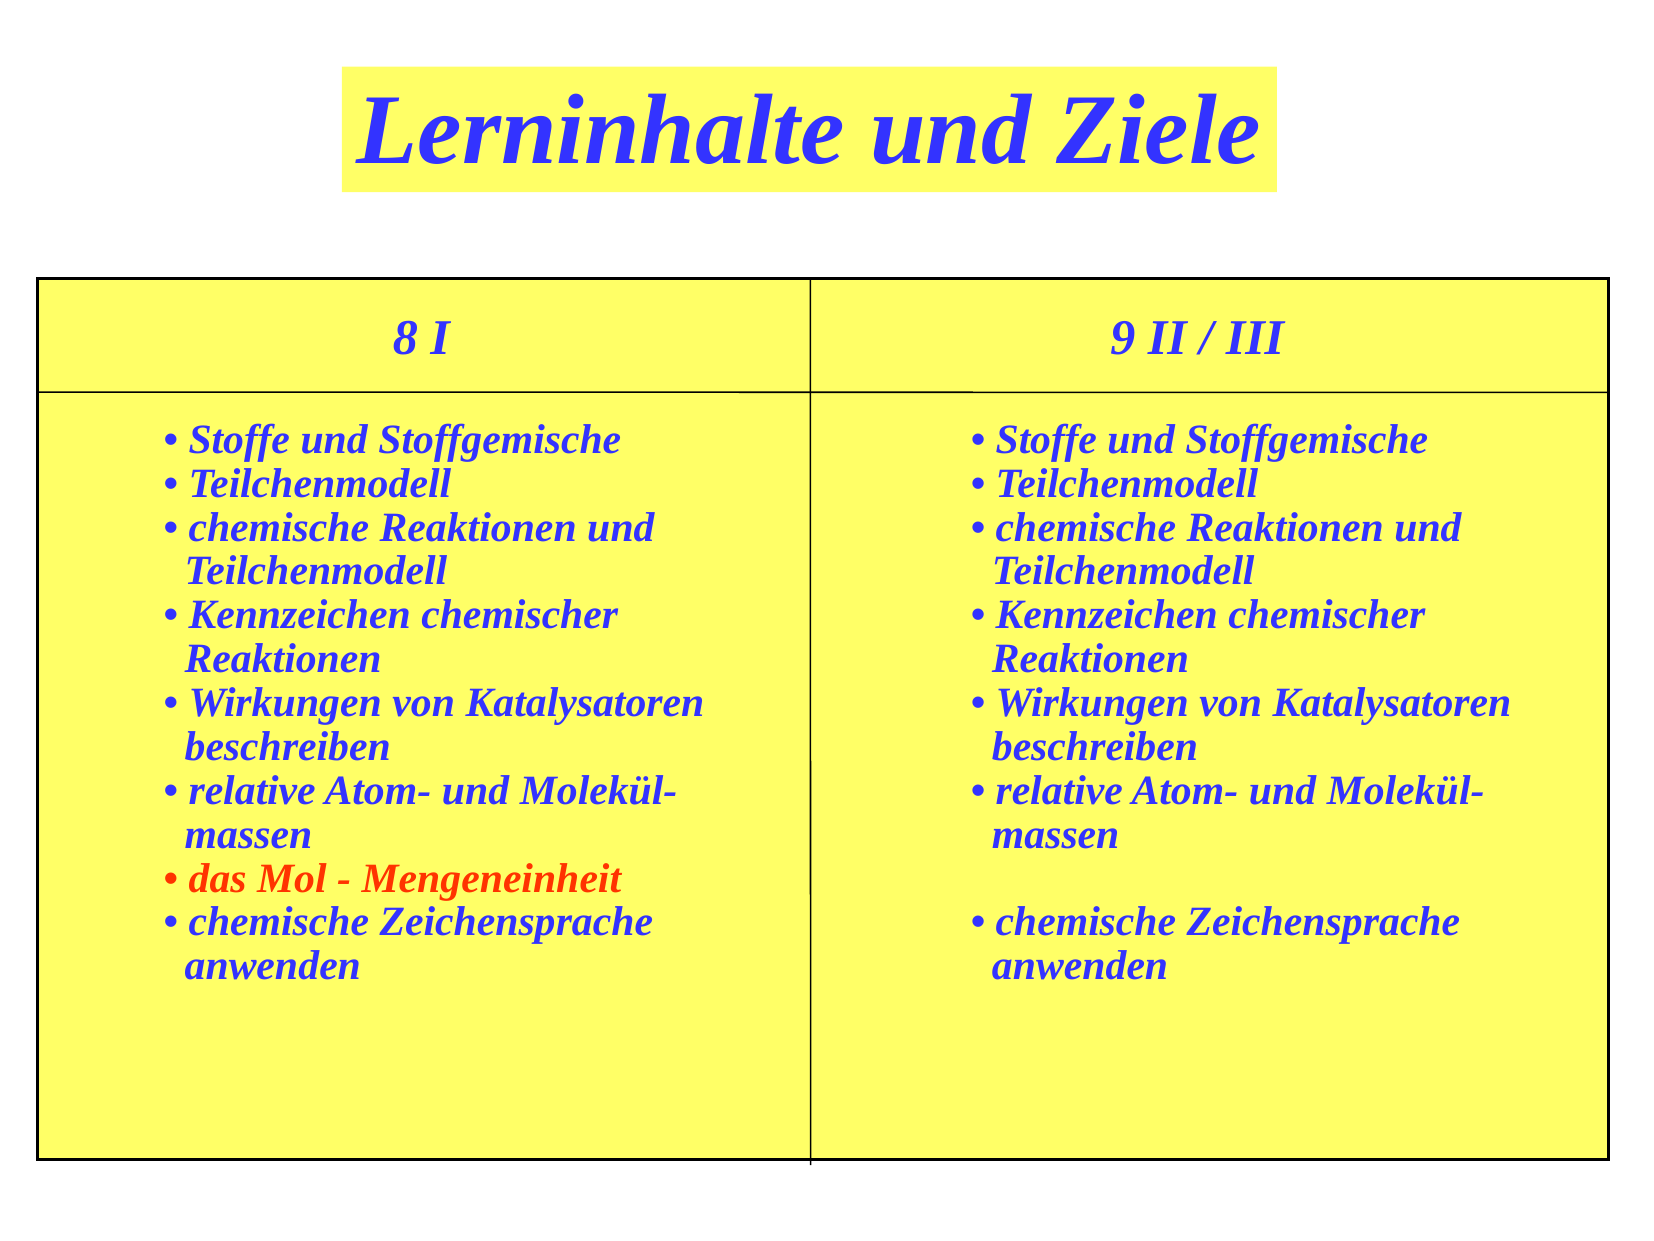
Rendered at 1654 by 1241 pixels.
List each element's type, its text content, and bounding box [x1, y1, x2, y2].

text_box Stoffe und Stoffgemische Teilchenmodell chemische Reaktionen und Teilchenmodell Kennzeichen chemischer Reaktionen Wirkungen von Katalysatoren beschreiben relative Atom- und Molekül- massen das Mol - Mengeneinheit chemische Zeichensprache anwenden [148, 408, 731, 997]
text_box Stoffe und Stoffgemische Teilchenmodell chemische Reaktionen und Teilchenmodell Kennzeichen chemischer Reaktionen Wirkungen von Katalysatoren beschreiben relative Atom- und Molekül- massen chemische Zeichensprache anwenden [955, 408, 1538, 997]
text_box Lerninhalte und Ziele [341, 66, 1277, 193]
text_box 8 I [378, 302, 465, 373]
text_box 9 II / III [1095, 302, 1312, 373]
text_box [37, 393, 809, 1160]
text_box [37, 278, 809, 391]
text_box [812, 278, 1609, 391]
text_box [812, 394, 1609, 1160]
